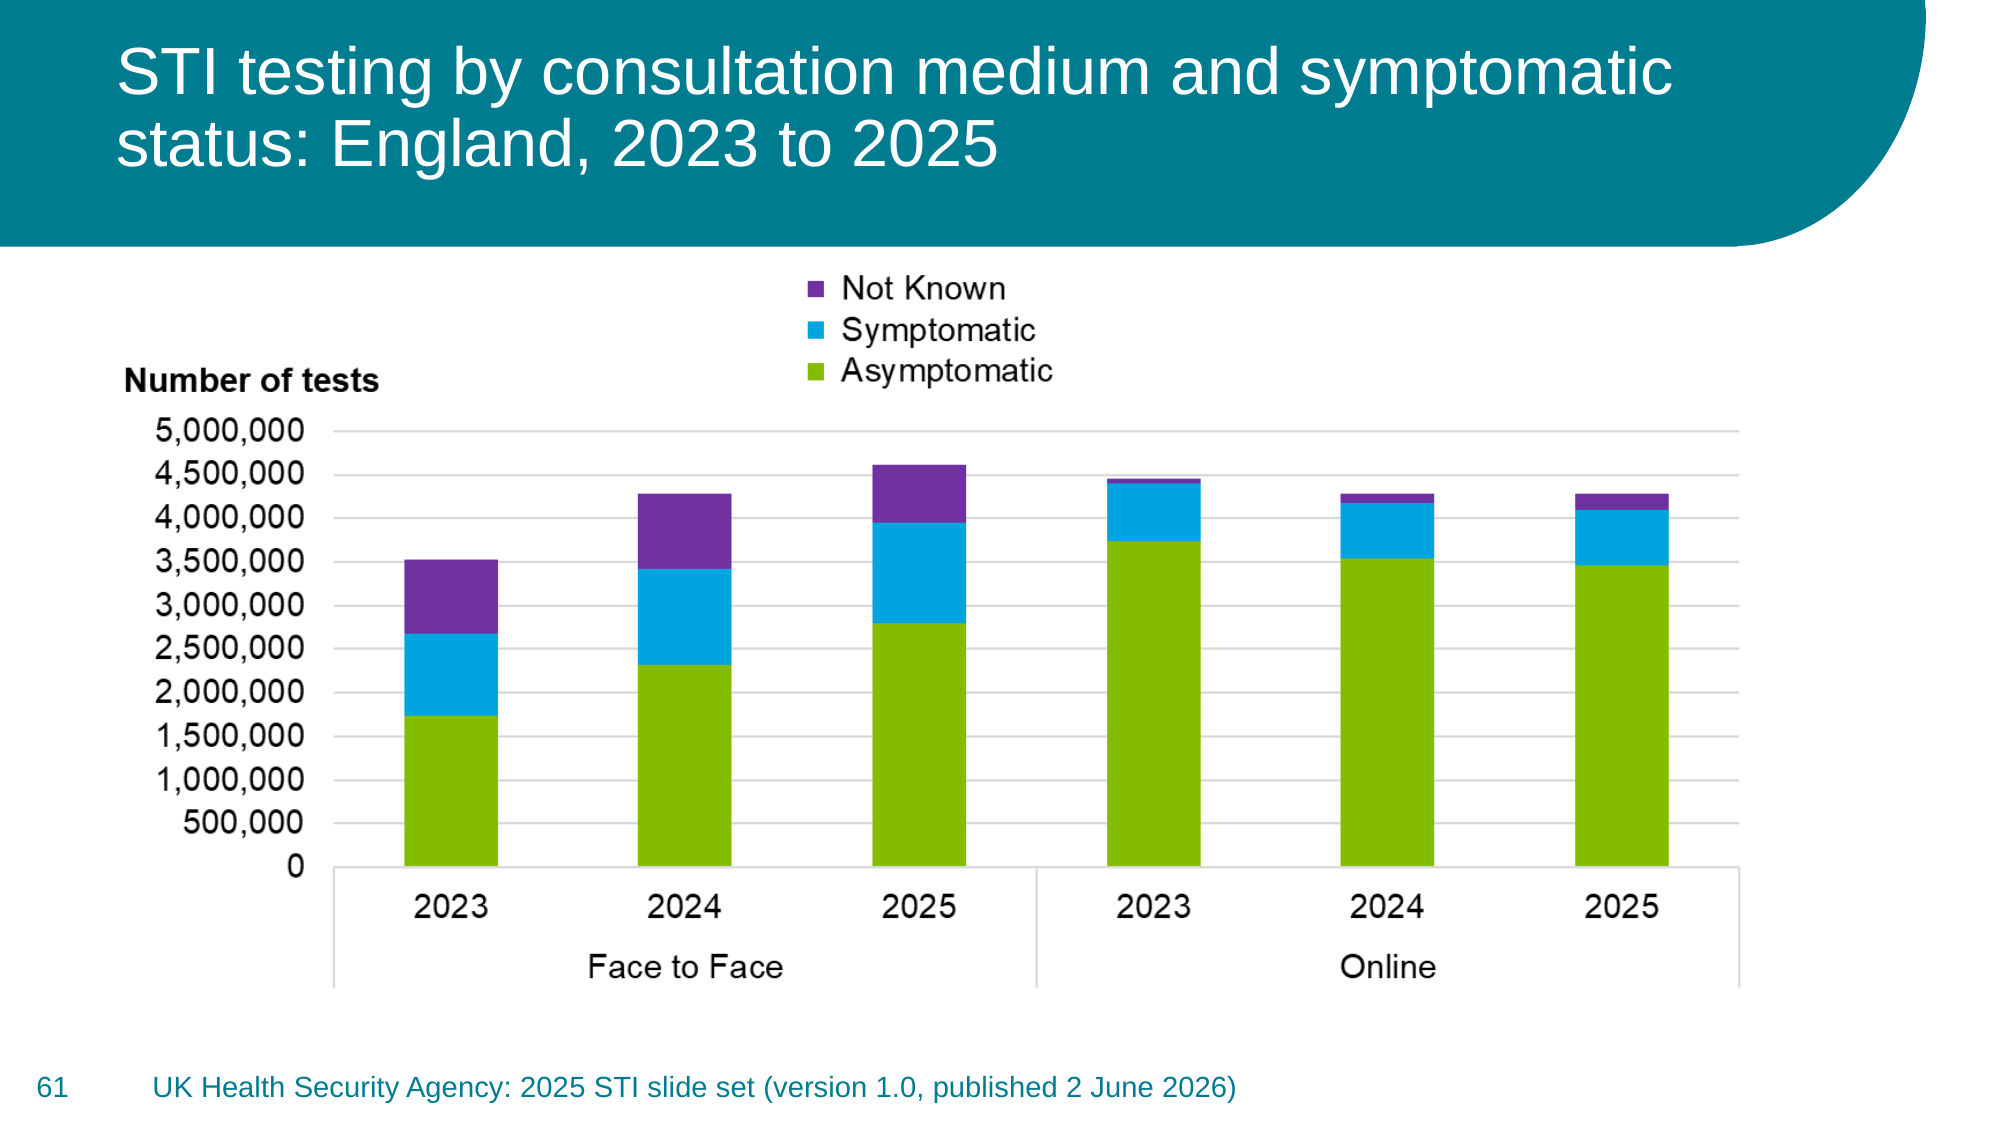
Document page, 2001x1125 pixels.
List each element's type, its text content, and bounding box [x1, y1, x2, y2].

text_box UK Health Security Agency: 2025 STI slide set (version 1.0, published 2 June 2026) [137, 1056, 1780, 1116]
picture [104, 266, 1759, 1021]
title STI testing by consultation medium and symptomatic status: England, 2023 to 2025 [101, 29, 1747, 189]
text_box [21, 1056, 120, 1117]
